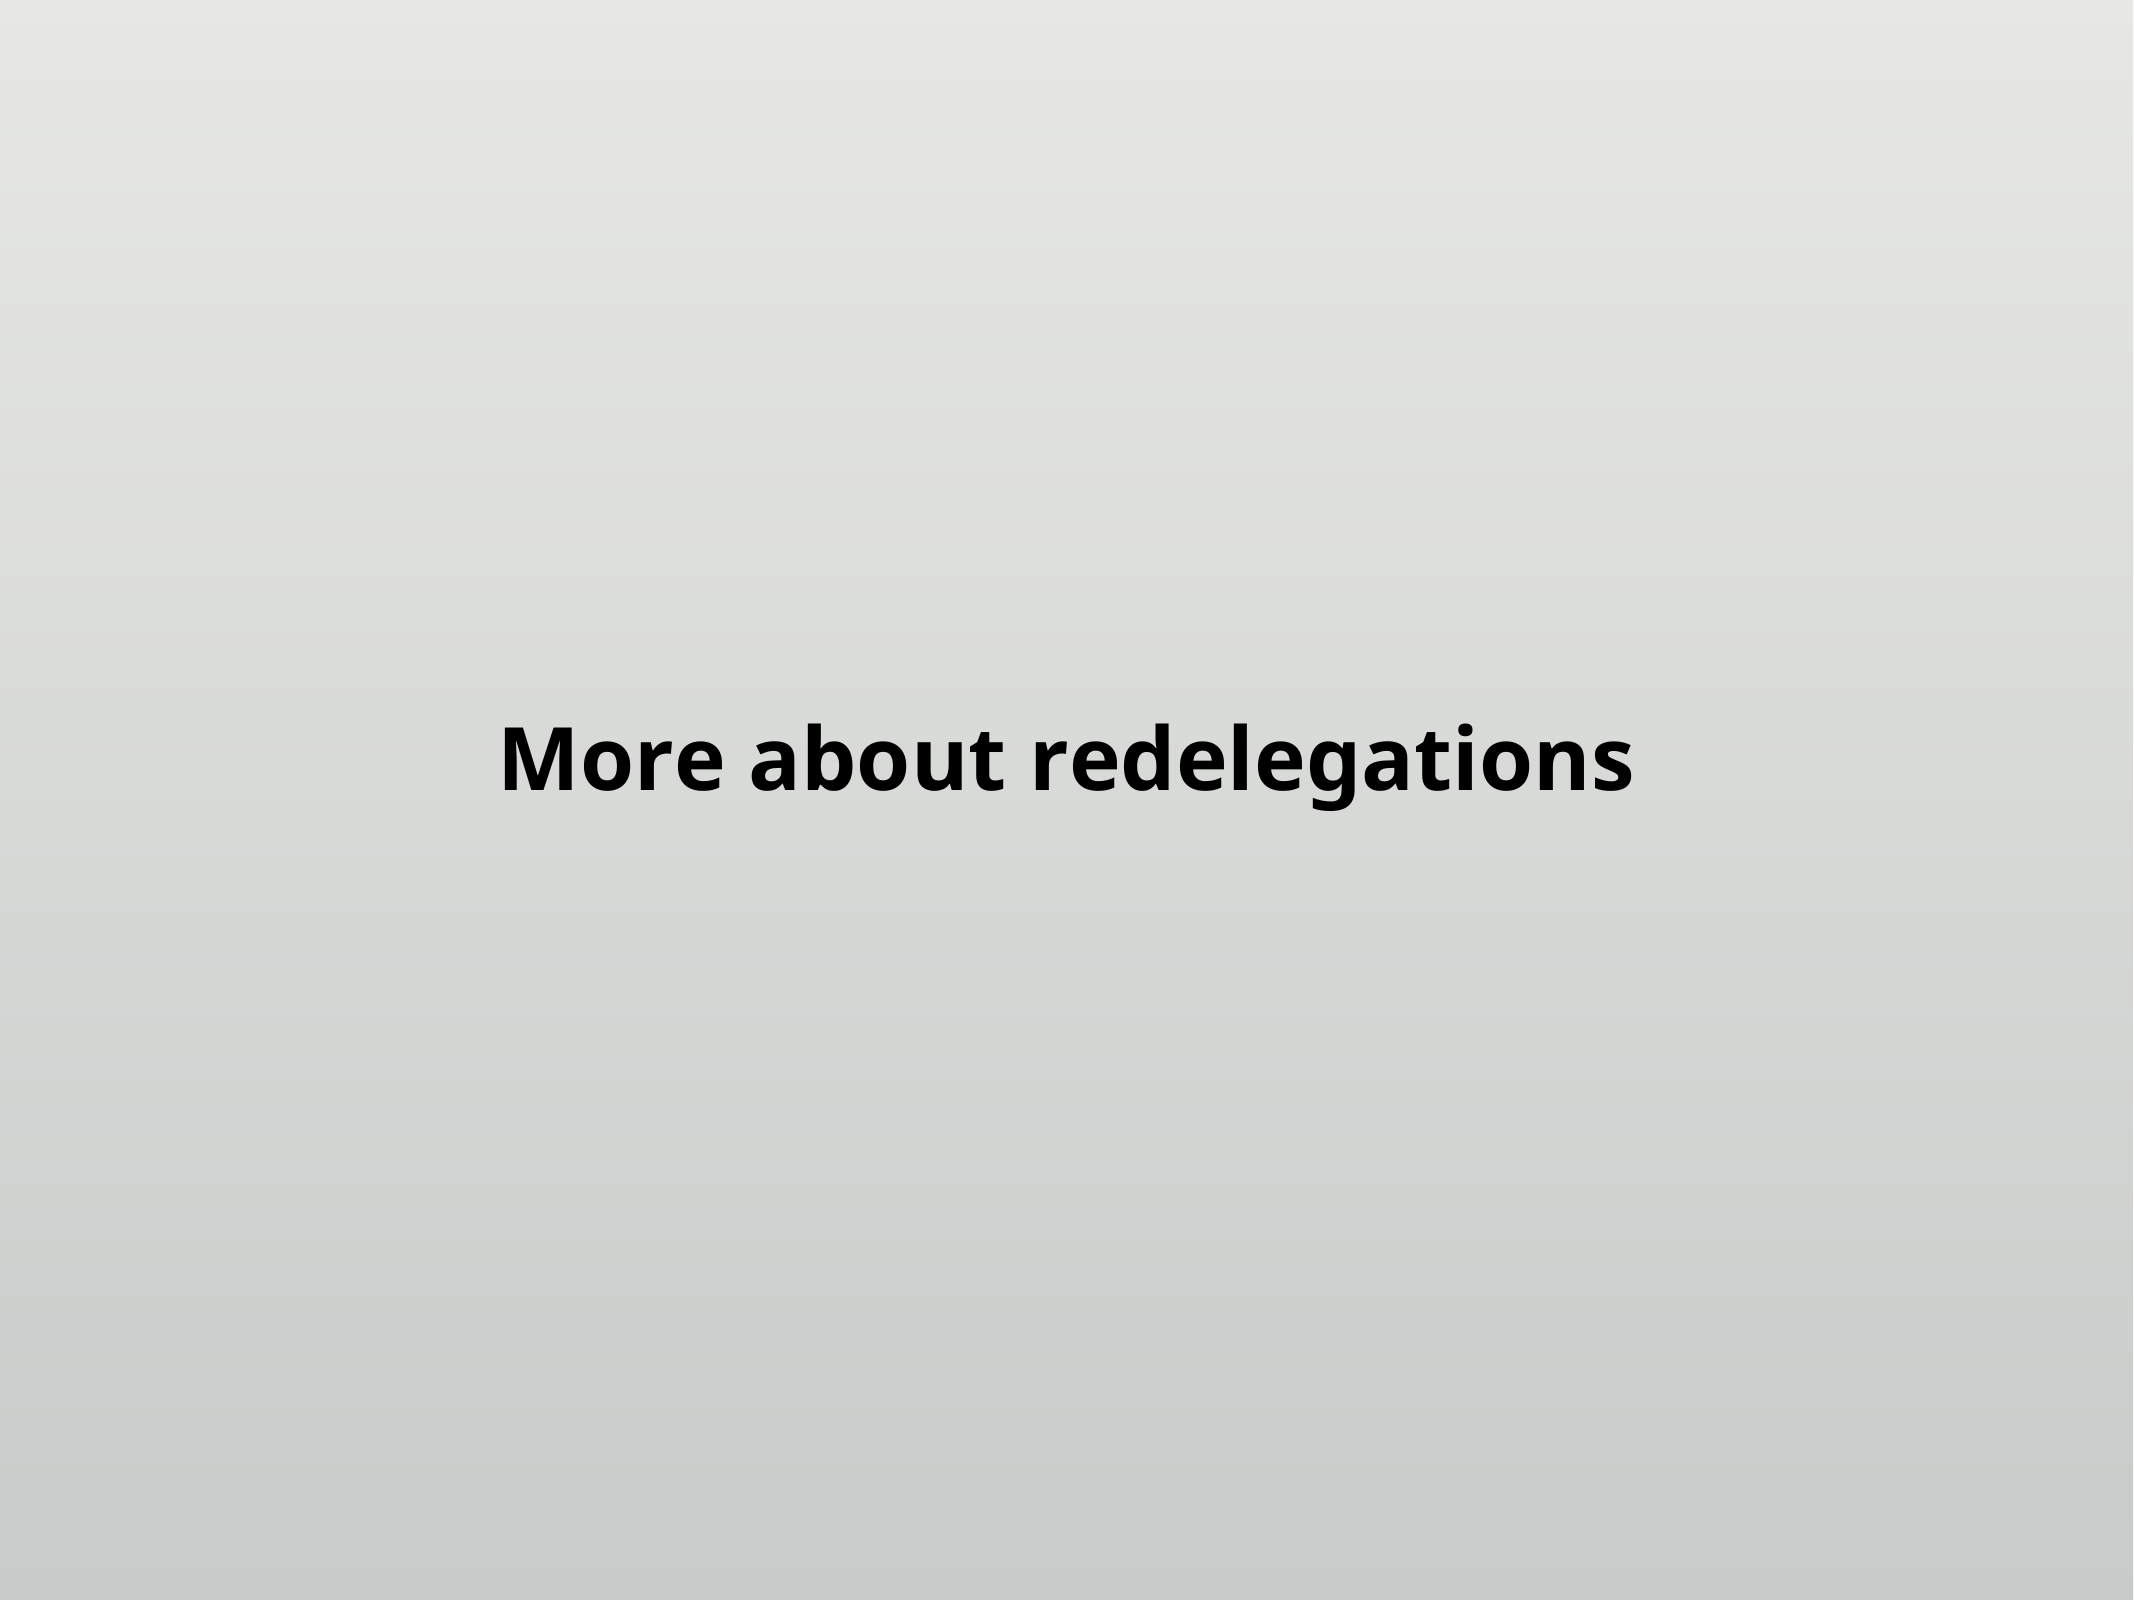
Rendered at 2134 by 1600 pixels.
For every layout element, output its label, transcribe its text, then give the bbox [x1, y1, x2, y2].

title More about redelegations [93, 495, 2040, 1017]
